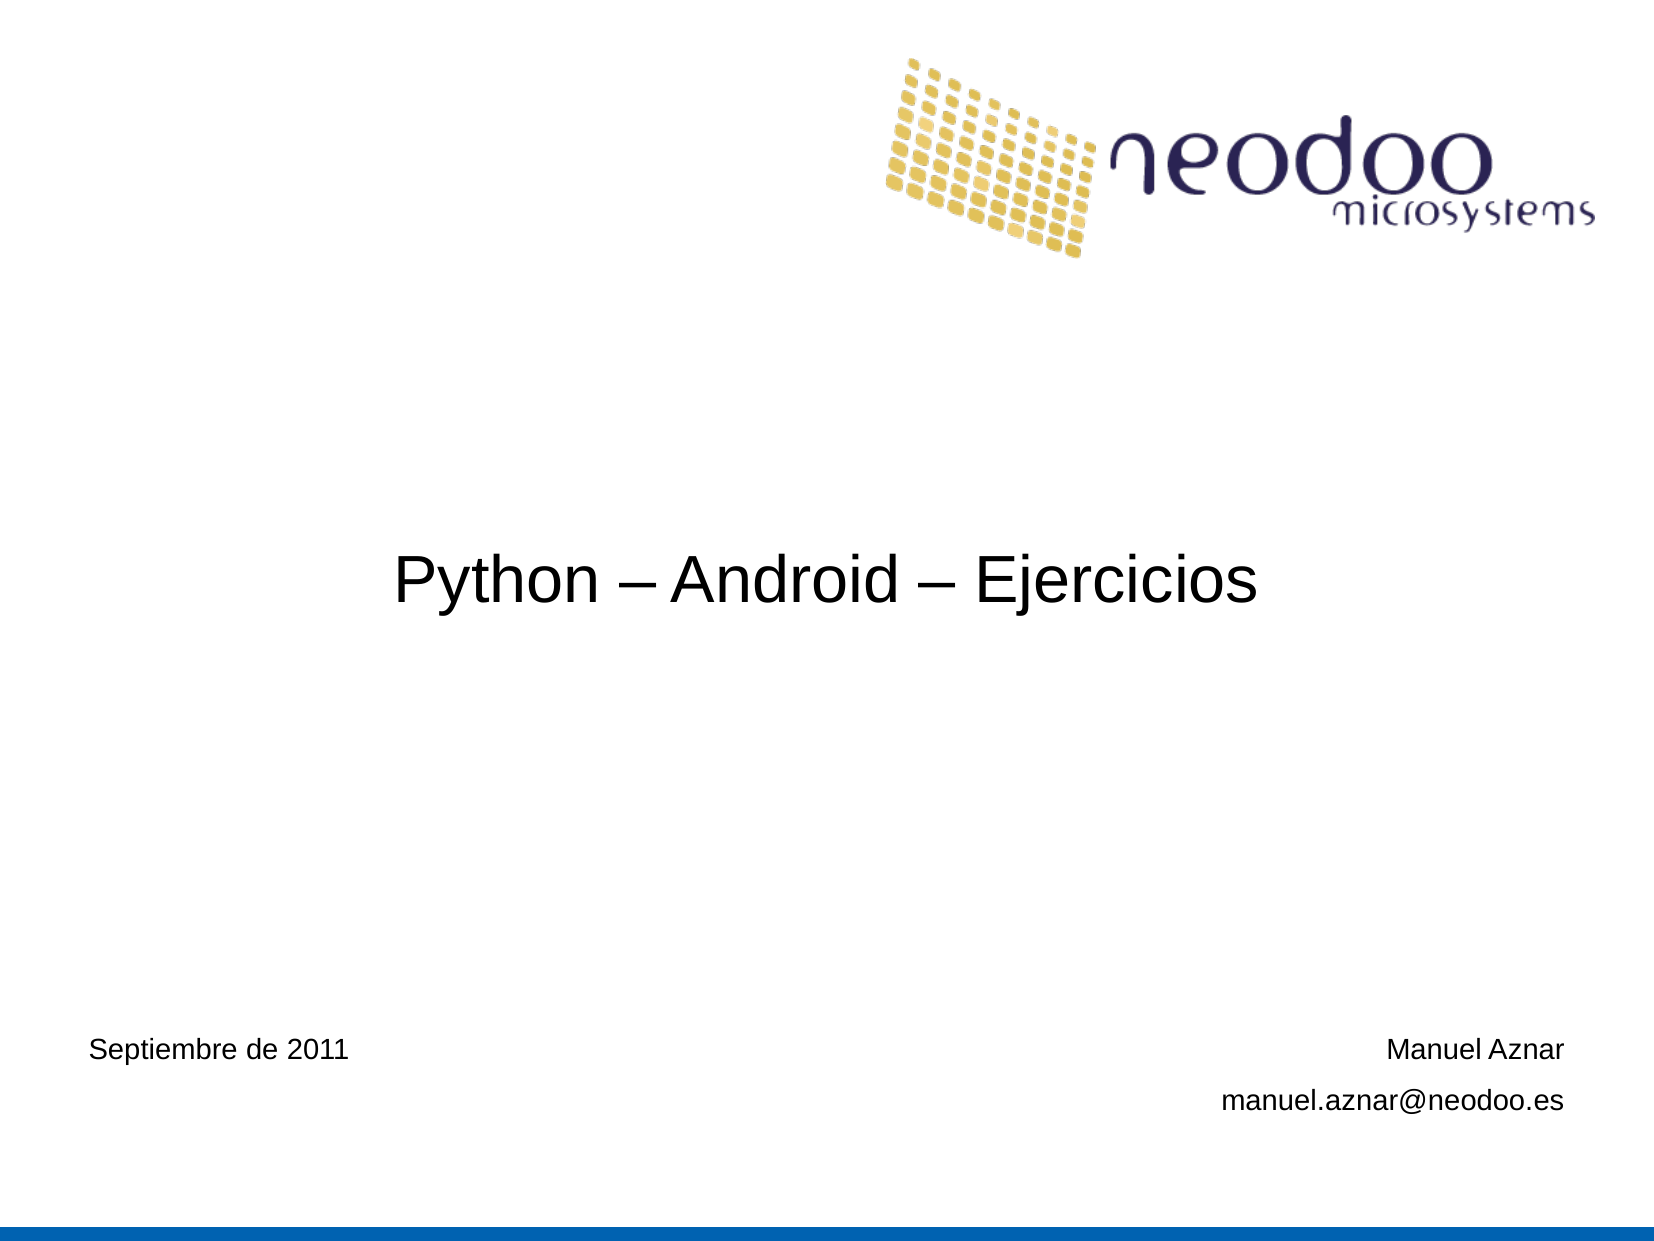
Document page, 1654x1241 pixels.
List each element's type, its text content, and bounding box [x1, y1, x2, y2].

list Manuel Aznar manuel.aznar@neodoo.es [798, 1033, 1565, 1182]
subtitle Python – Android – Ejercicios [82, 49, 1571, 1109]
picture [885, 58, 1595, 259]
list Septiembre de 2011 [88, 1033, 798, 1182]
